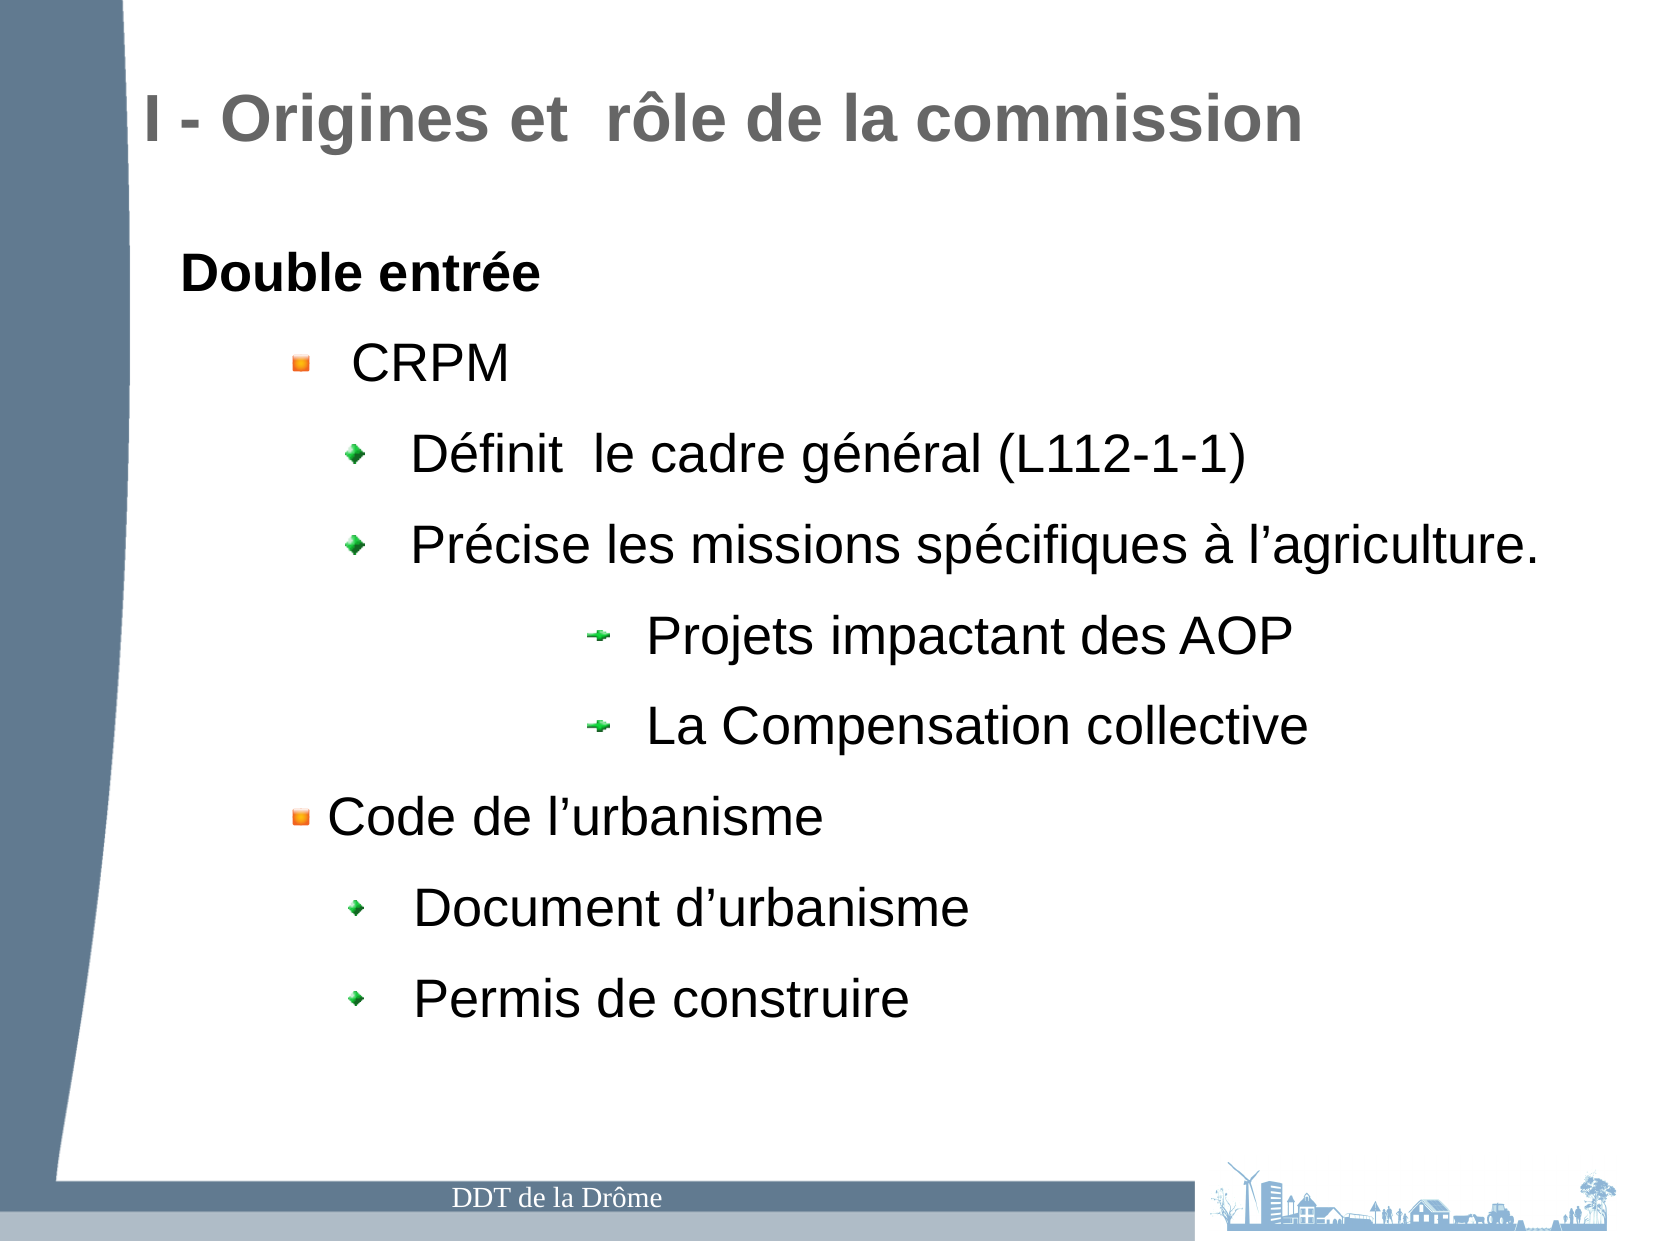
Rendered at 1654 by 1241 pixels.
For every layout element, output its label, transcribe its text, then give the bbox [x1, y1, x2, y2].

text_box Double entrée CRPM Définit le cadre général (L112-1-1) Précise les missions spécifiques à l’agriculture. Projets impactant des AOP La Compensation collective Code de l’urbanisme Document d’urbanisme Permis de construire [106, 204, 1571, 1103]
title I - Origines et rôle de la commission [119, 0, 1592, 178]
